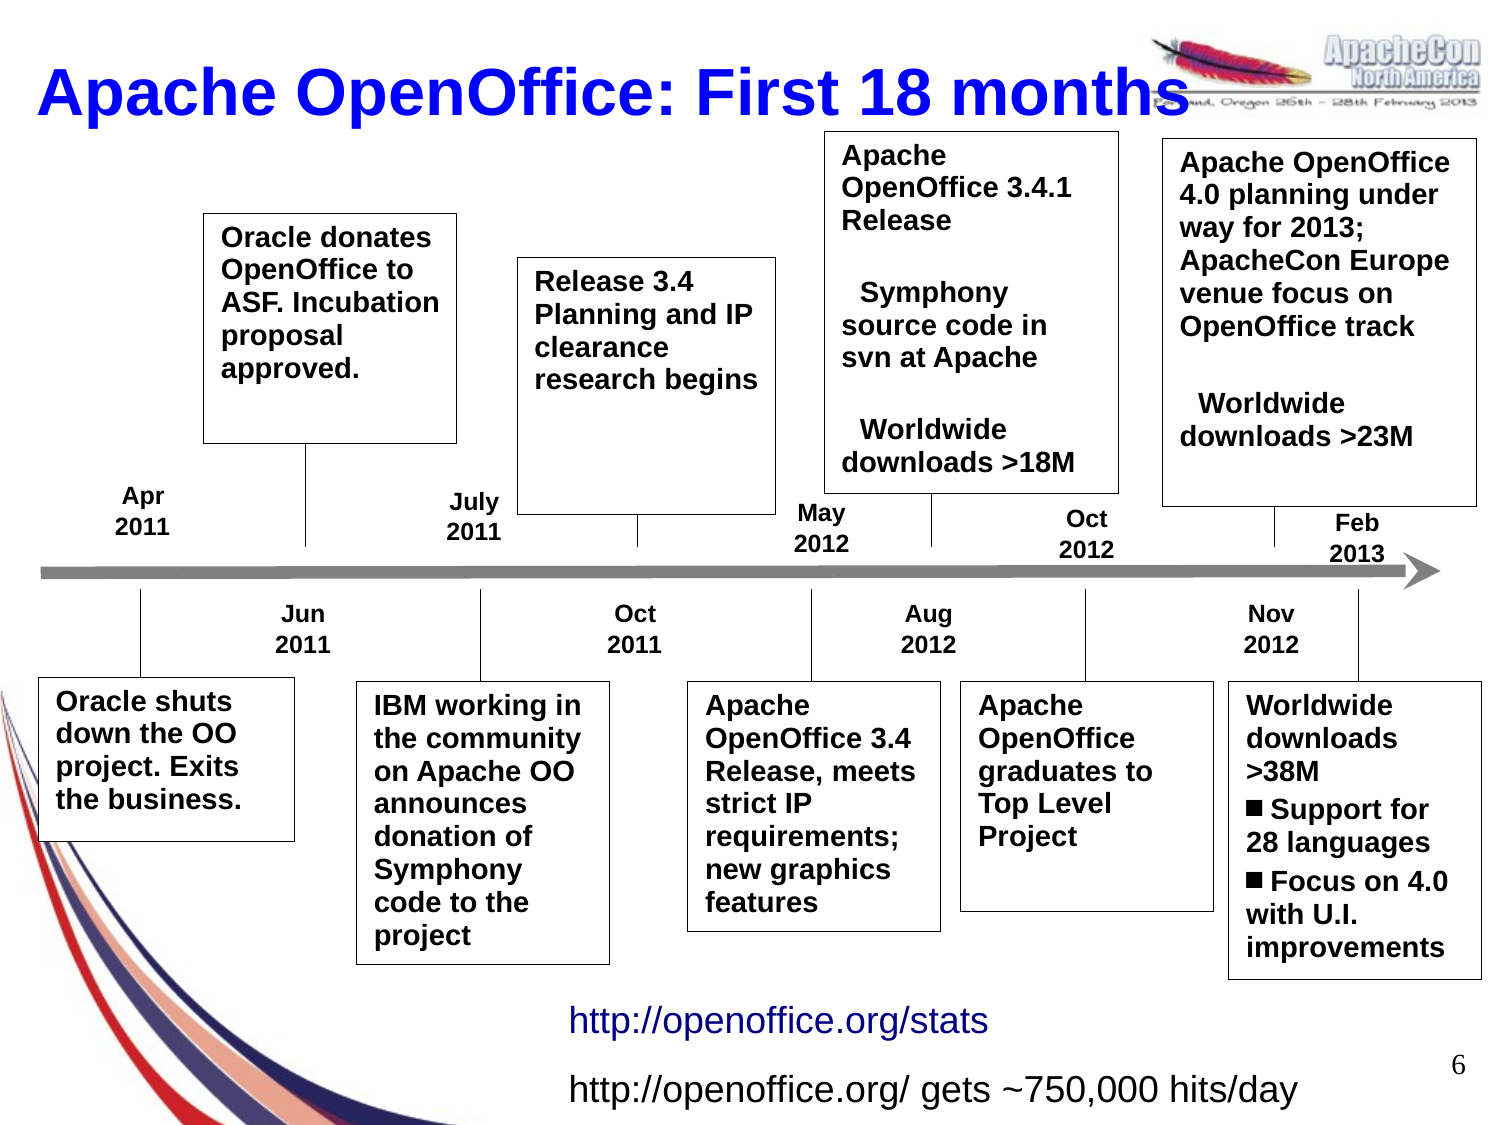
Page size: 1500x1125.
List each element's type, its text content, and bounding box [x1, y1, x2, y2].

text_box May 2012 [766, 489, 878, 565]
text_box Oct 2012 [1031, 495, 1143, 571]
text_box Worldwide downloads >38M Support for 28 languages Focus on 4.0 with U.I. improvements [1228, 681, 1482, 980]
text_box Nov 2012 [1216, 589, 1328, 666]
text_box Feb 2013 [1301, 498, 1413, 575]
text_box Aug 2012 [873, 589, 985, 666]
text_box IBM working in the community on Apache OO announces donation of Symphony code to the project [356, 681, 610, 965]
text_box Apache OpenOffice 4.0 planning under way for 2013; ApacheCon Europe venue focus on OpenOffice track Worldwide downloads >23M [1162, 138, 1477, 507]
title Apache OpenOffice: First 18 months [20, 47, 1253, 166]
text_box Apache OpenOffice 3.4 Release, meets strict IP requirements; new graphics features [687, 681, 941, 932]
picture [0, 0, 1500, 1125]
text_box http://openoffice.org/stats [553, 992, 1090, 1057]
text_box Oracle donates OpenOffice to ASF. Incubation proposal approved. [203, 213, 457, 444]
text_box Release 3.4 Planning and IP clearance research begins [517, 257, 776, 515]
text_box Oct 2011 [579, 589, 691, 666]
text_box Apache OpenOffice 3.4.1 Release Symphony source code in svn at Apache Worldwide downloads >18M [824, 131, 1119, 494]
text_box Jun 2011 [253, 589, 354, 666]
text_box http://openoffice.org/ gets ~750,000 hits/day [553, 1060, 1465, 1125]
text_box Apr 2011 [87, 471, 199, 548]
text_box Apache OpenOffice graduates to Top Level Project [960, 681, 1214, 912]
text_box July 2011 [418, 477, 531, 553]
text_box Oracle shuts down the OO project. Exits the business. [38, 677, 295, 842]
